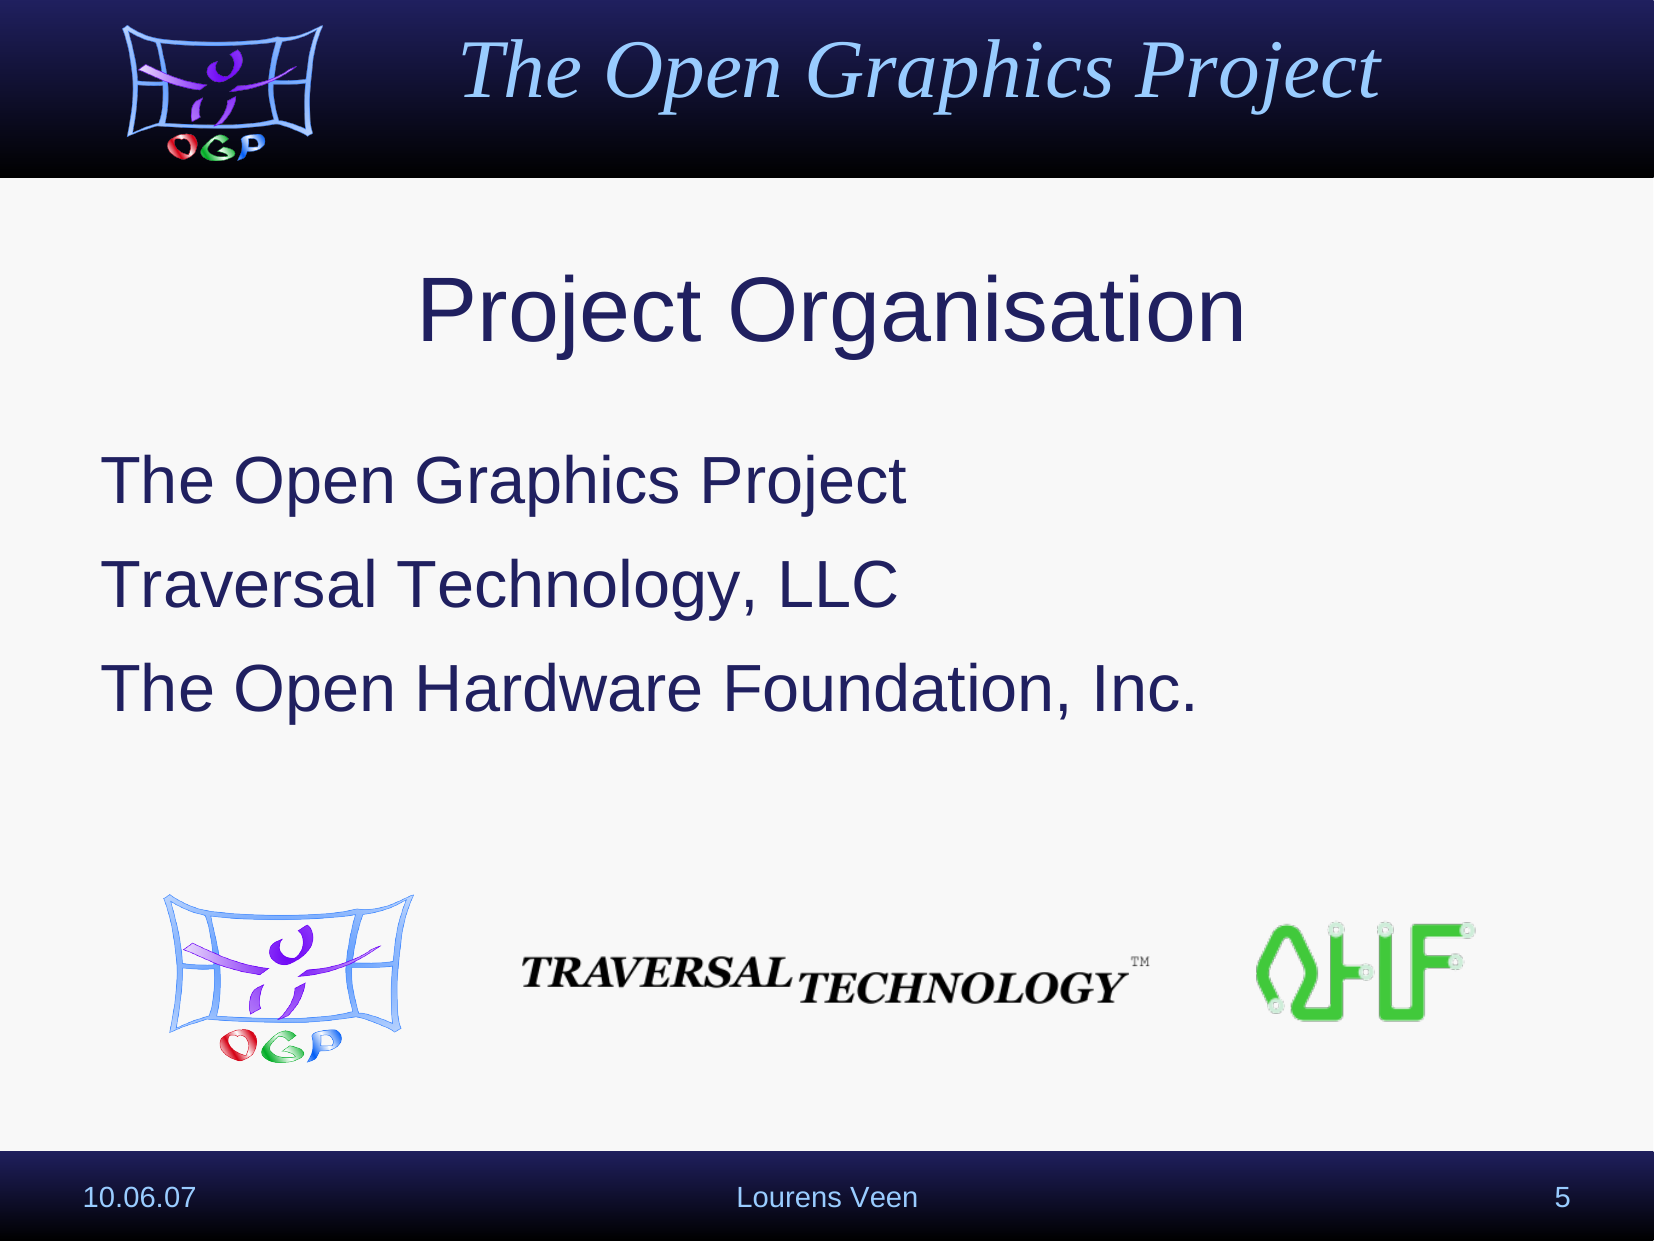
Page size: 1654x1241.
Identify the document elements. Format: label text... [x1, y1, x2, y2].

list The Open Graphics Project Traversal Technology, LLC The Open Hardware Foundation, Inc. [82, 442, 1571, 1109]
picture [122, 25, 323, 161]
picture [1252, 915, 1477, 1028]
picture [521, 954, 1152, 1004]
picture [163, 894, 414, 1063]
title Project Organisation [88, 236, 1577, 385]
